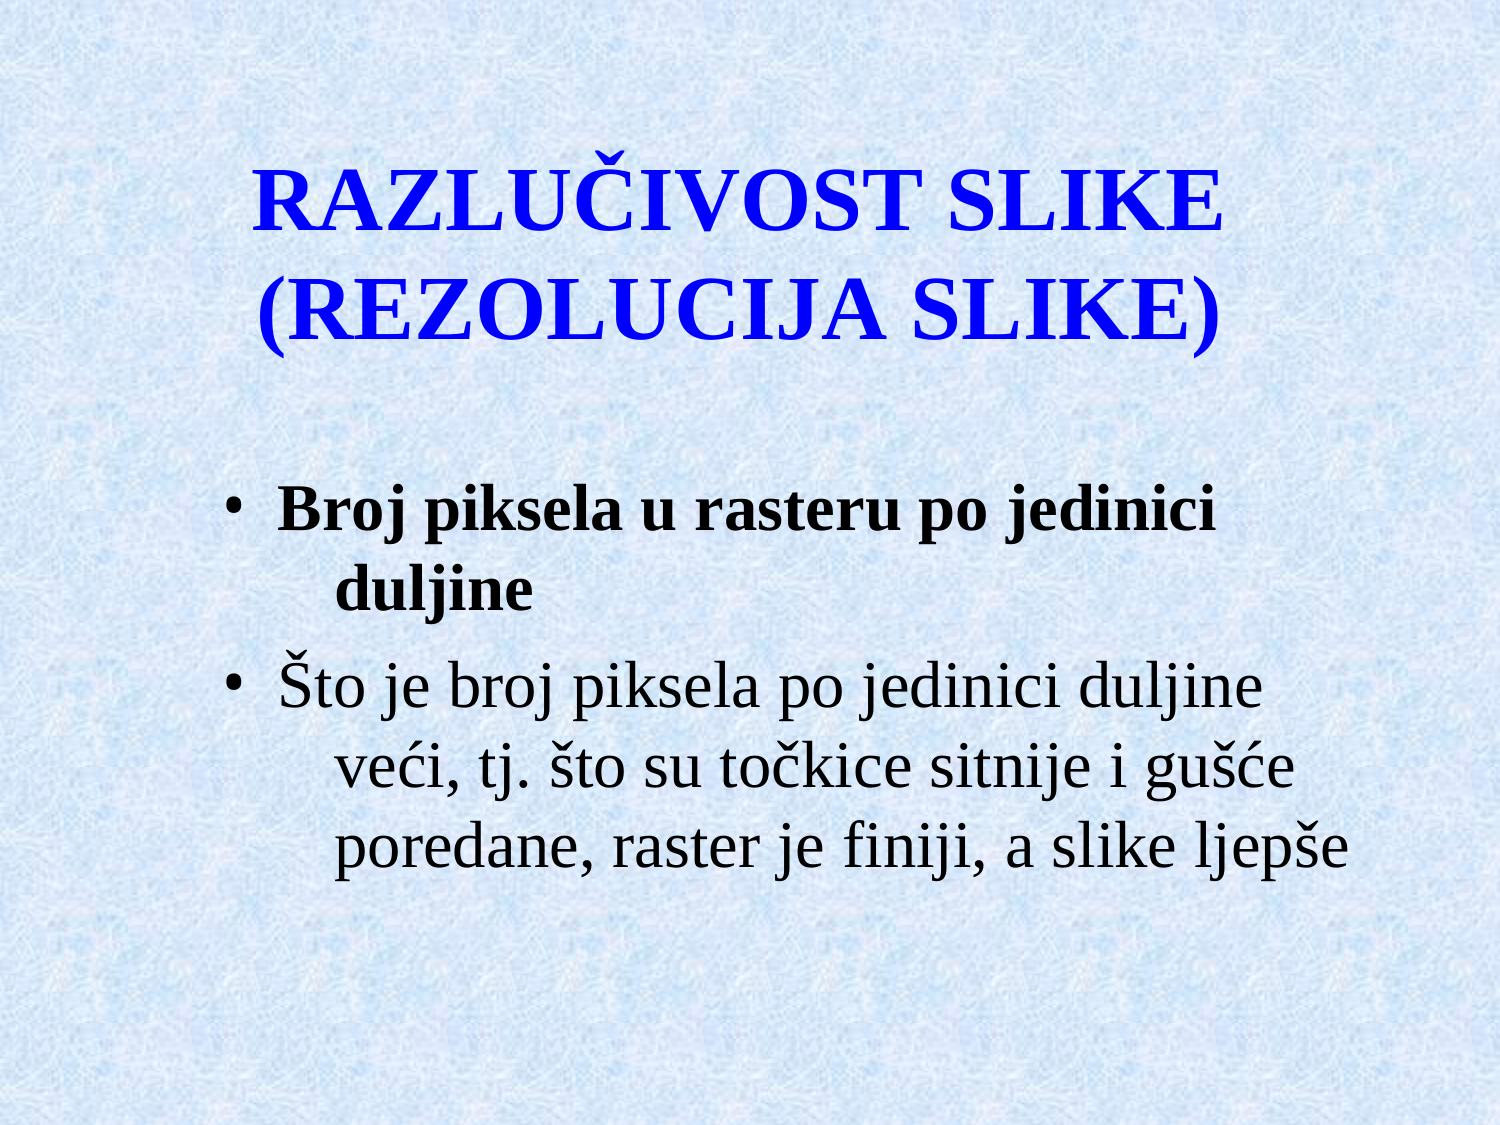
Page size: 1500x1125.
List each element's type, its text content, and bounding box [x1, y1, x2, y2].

title RAZLUČIVOST SLIKE (REZOLUCIJA SLIKE) [64, 113, 1415, 383]
list Broj piksela u rasteru po jedinici duljine Što je broj piksela po jedinici duljine veći, tj. što su točkice sitnije i gušće poredane, raster je finiji, a slike ljepše [206, 456, 1390, 994]
